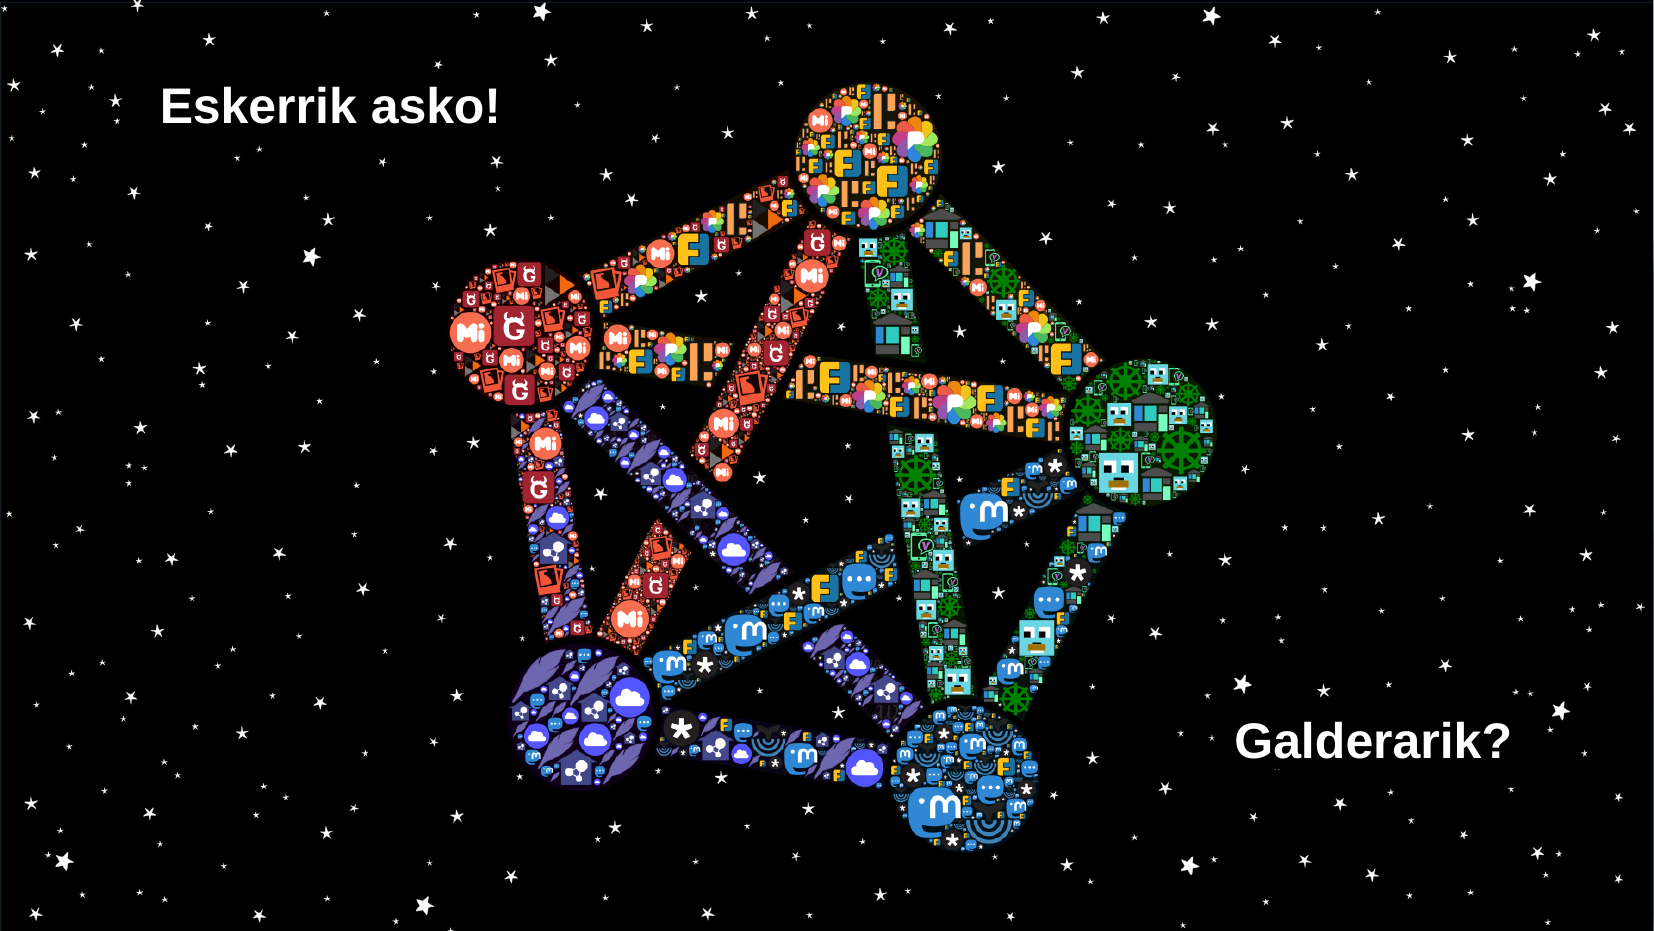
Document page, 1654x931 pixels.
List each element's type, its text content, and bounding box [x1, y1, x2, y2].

text_box Eskerrik asko! [106, 70, 556, 142]
picture [0, 0, 1654, 931]
text_box Galderarik? [1213, 706, 1533, 777]
